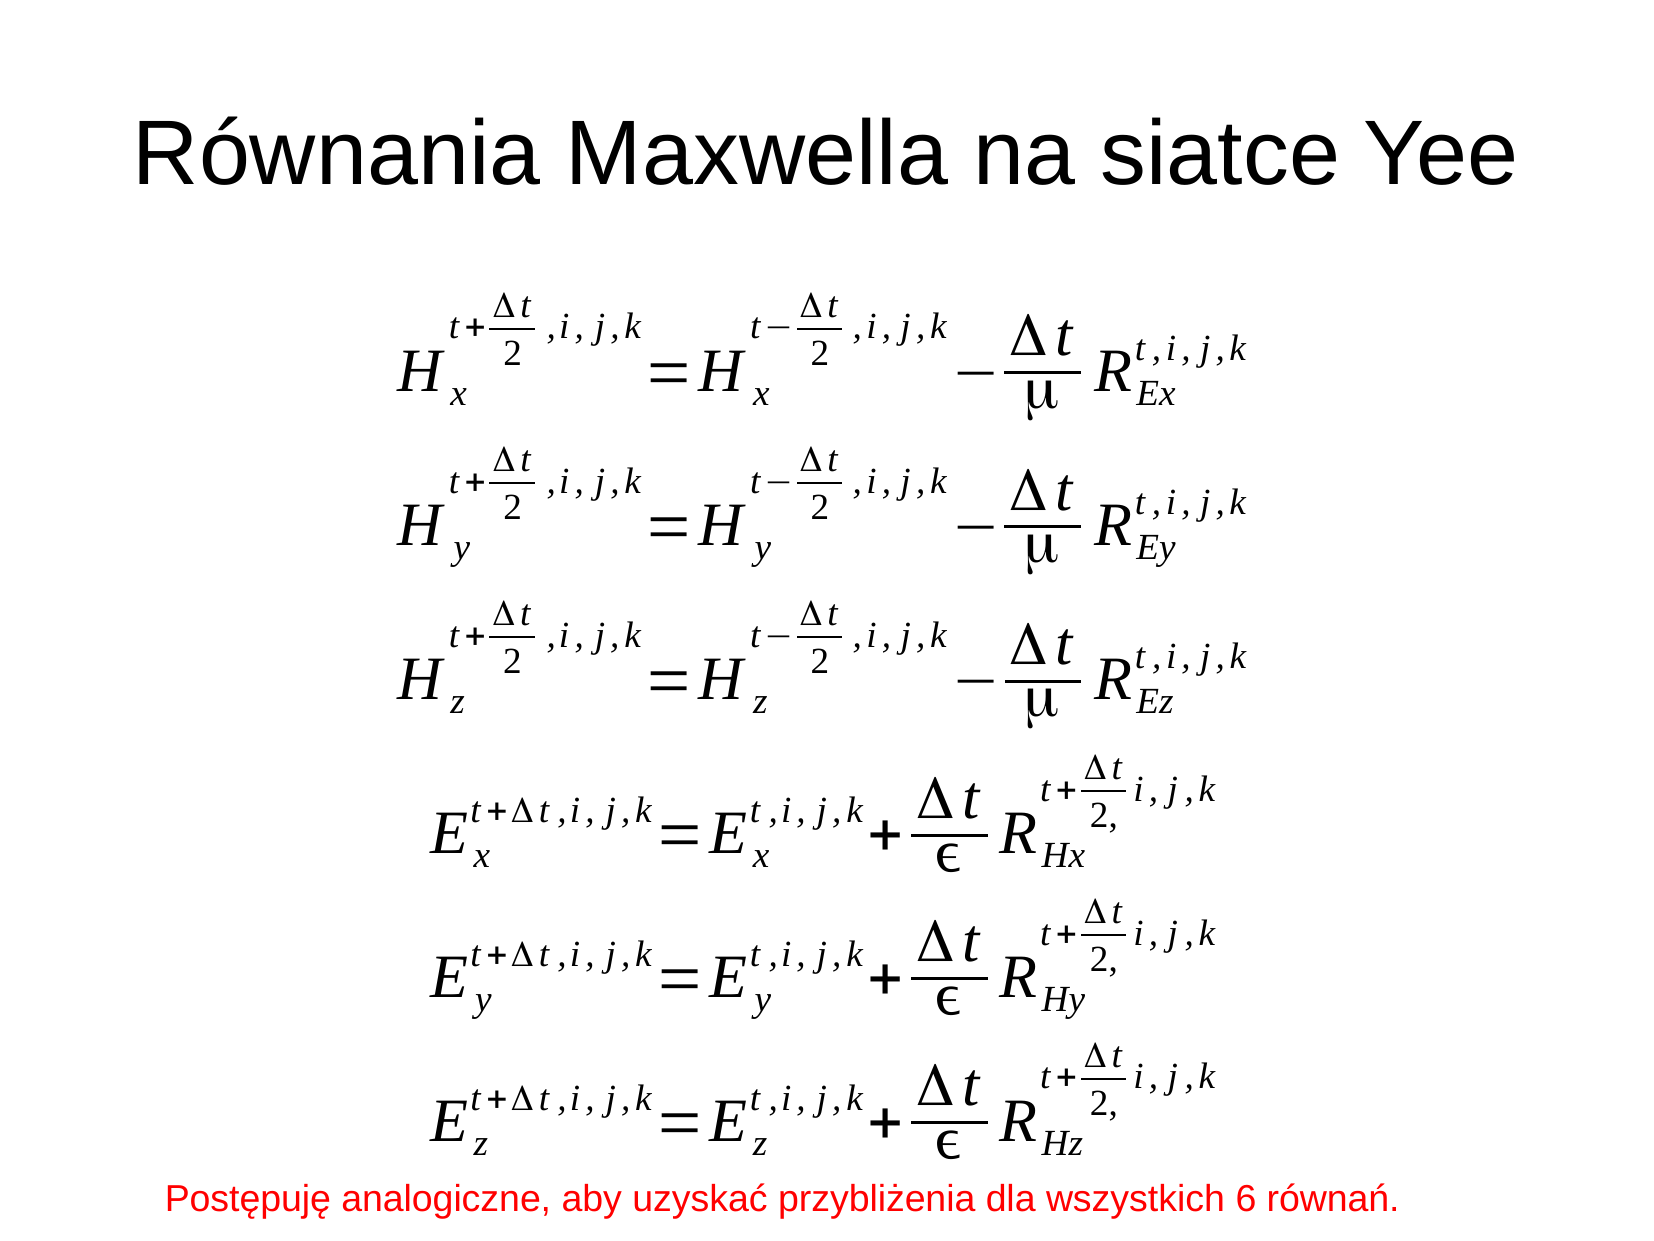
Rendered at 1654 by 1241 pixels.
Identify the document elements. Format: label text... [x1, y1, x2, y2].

chart [388, 593, 1256, 732]
chart [420, 891, 1223, 1020]
chart [388, 439, 1255, 578]
chart [420, 1035, 1223, 1164]
text_box Postępuję analogiczne, aby uzyskać przybliżenia dla wszystkich 6 równań. [150, 1170, 1501, 1227]
chart [420, 747, 1223, 876]
chart [388, 285, 1255, 424]
title Równania Maxwella na siatce Yee [82, 49, 1571, 257]
